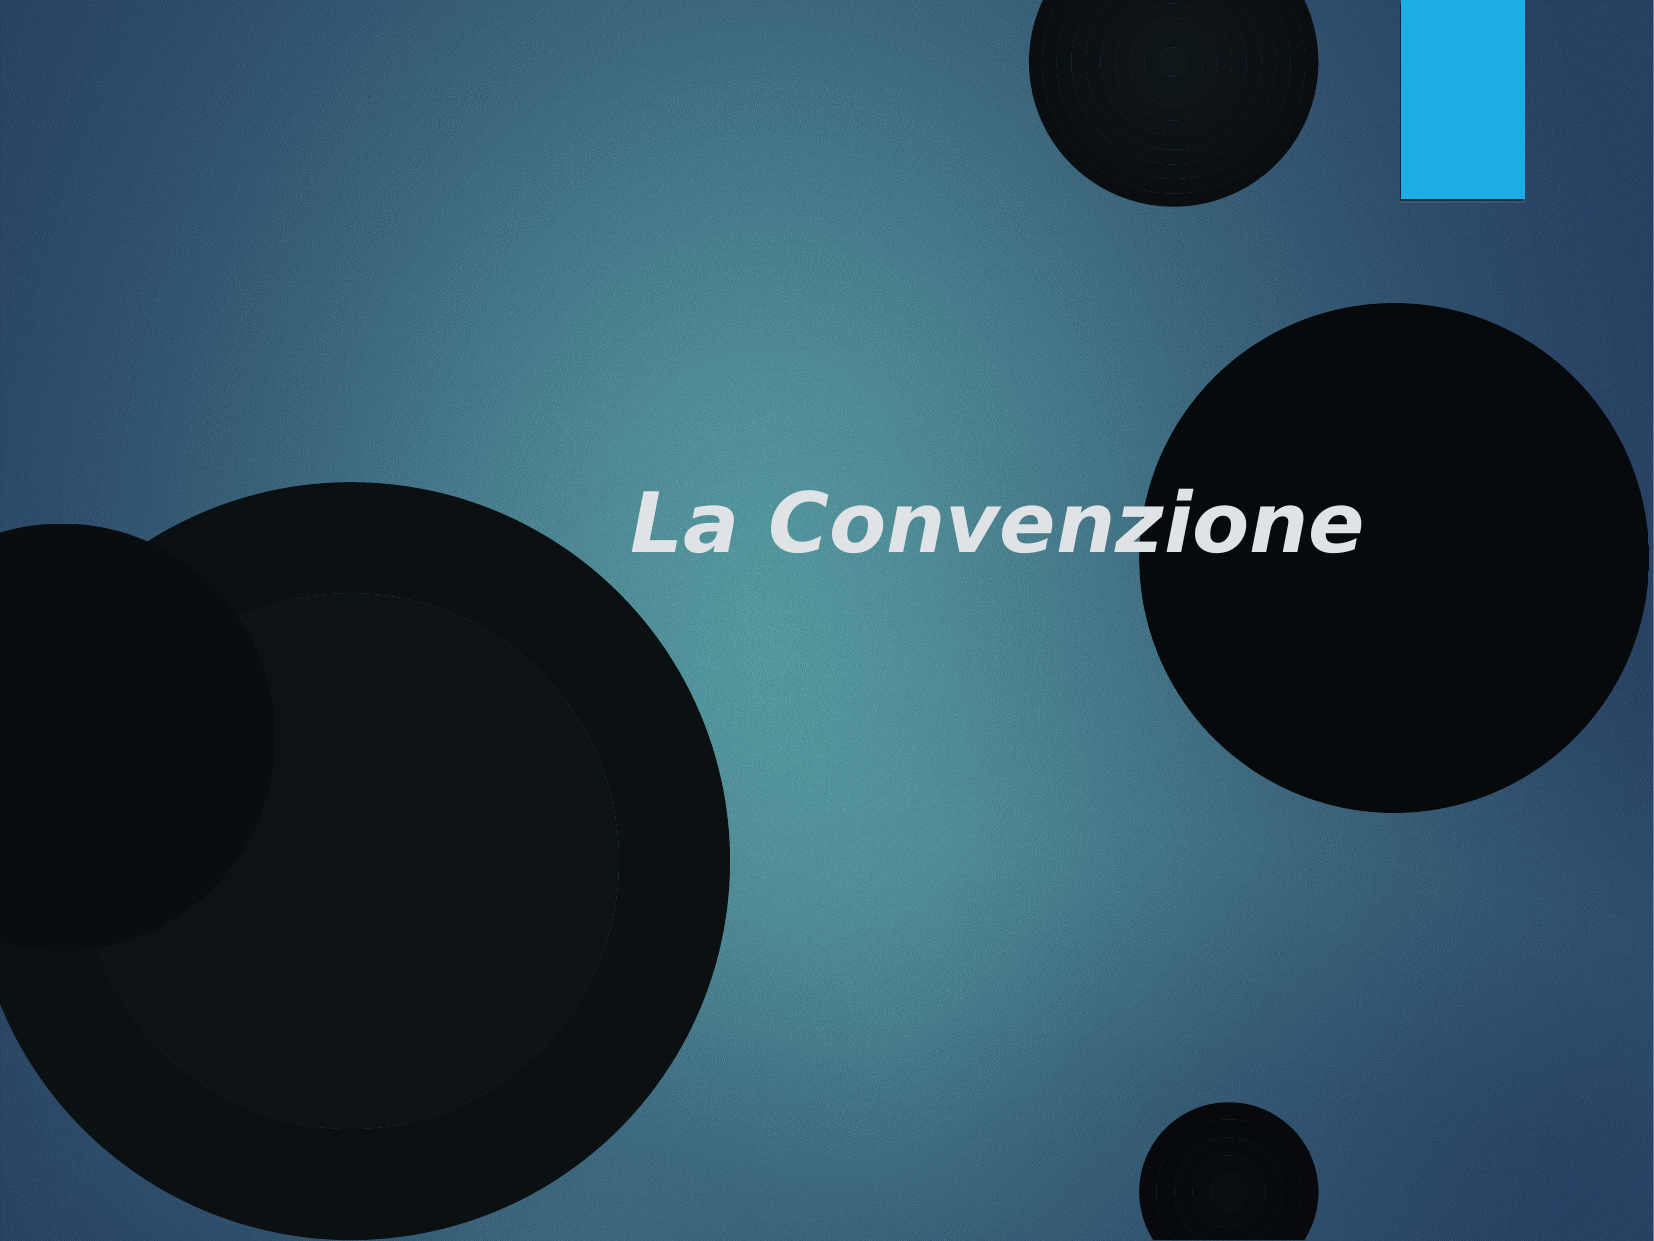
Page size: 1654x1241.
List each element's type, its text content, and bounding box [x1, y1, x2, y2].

title La Convenzione [342, 461, 1654, 890]
